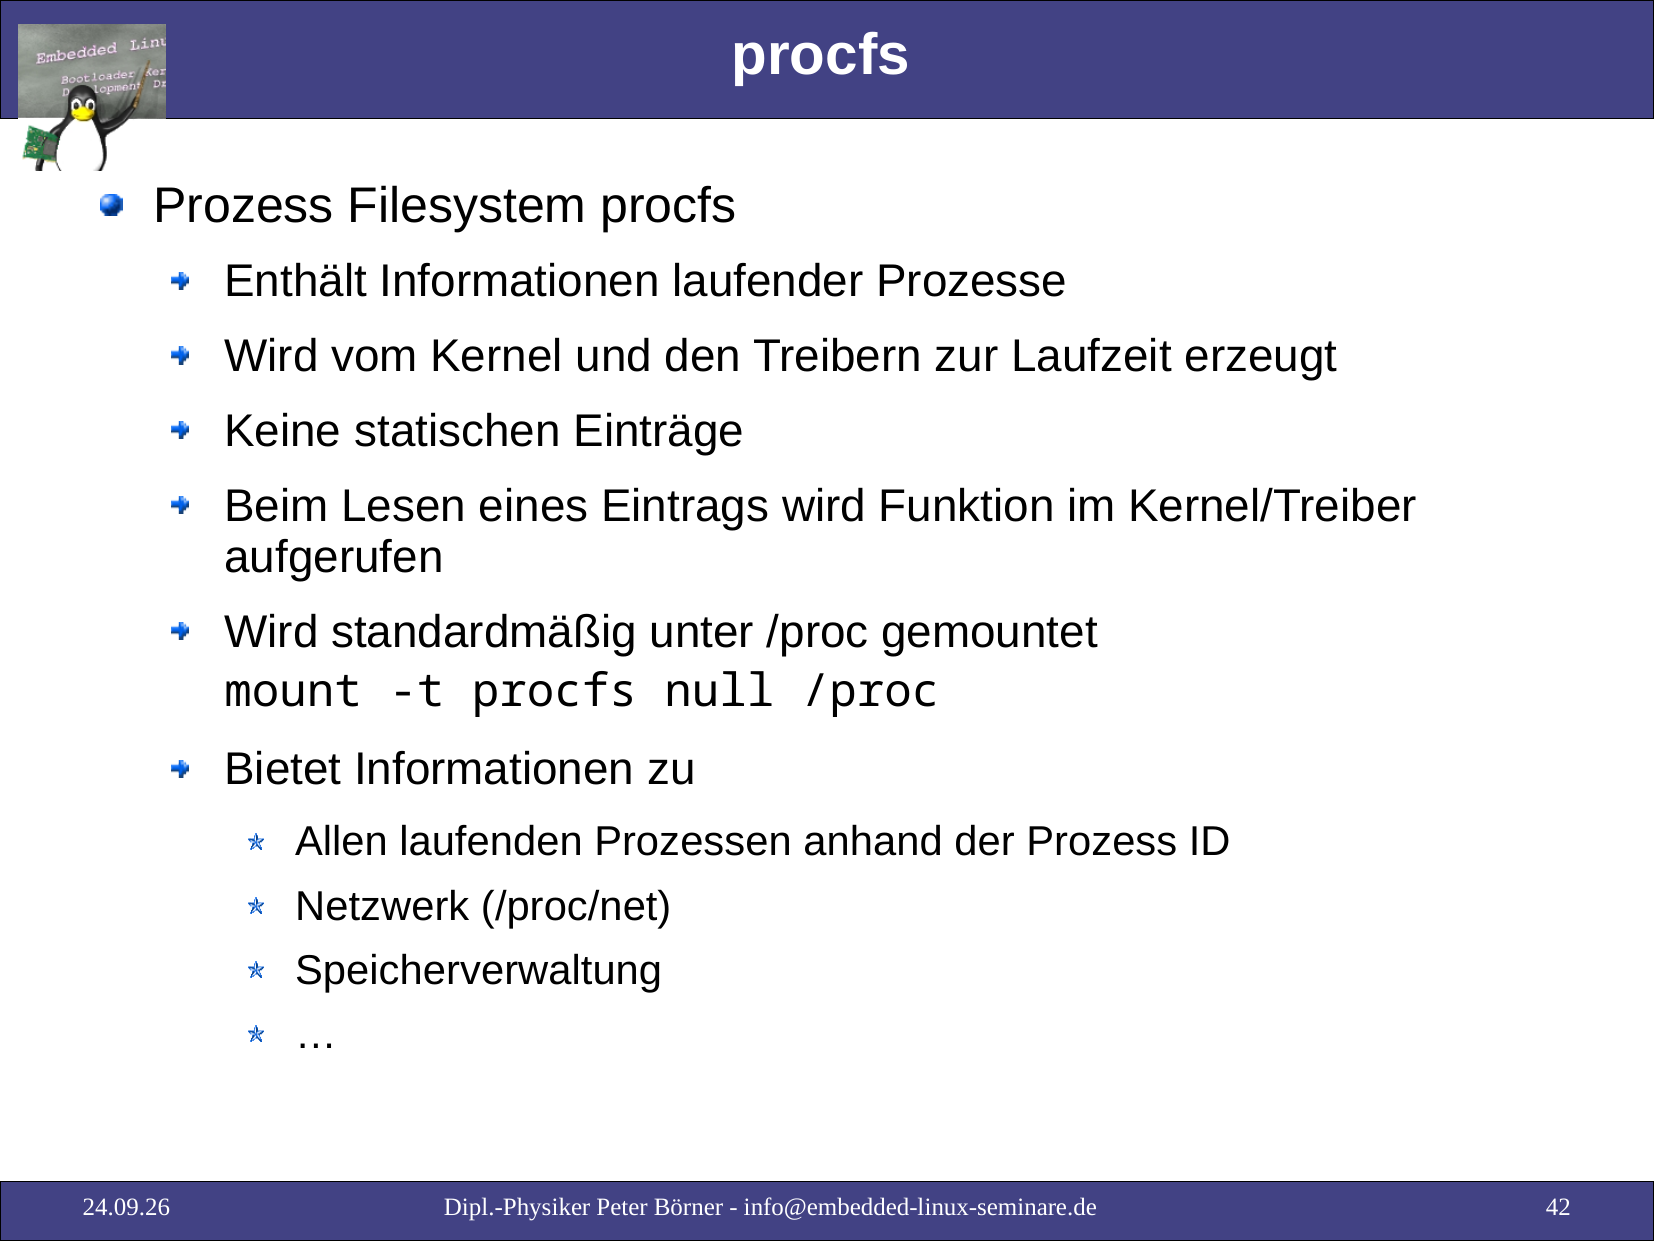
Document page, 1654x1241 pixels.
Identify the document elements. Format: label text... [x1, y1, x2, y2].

title procfs [76, 21, 1565, 87]
list Prozess Filesystem procfs Enthält Informationen laufender Prozesse Wird vom Kernel und den Treibern zur Laufzeit erzeugt Keine statischen Einträge Beim Lesen eines Eintrags wird Funktion im Kernel/Treiber aufgerufen Wird standardmäßig unter /proc gemountet mount -t procfs null /proc Bietet Informationen zu Allen laufenden Prozessen anhand der Prozess ID Netzwerk (/proc/net) Speicherverwaltung … [82, 177, 1571, 1149]
picture [18, 24, 166, 171]
